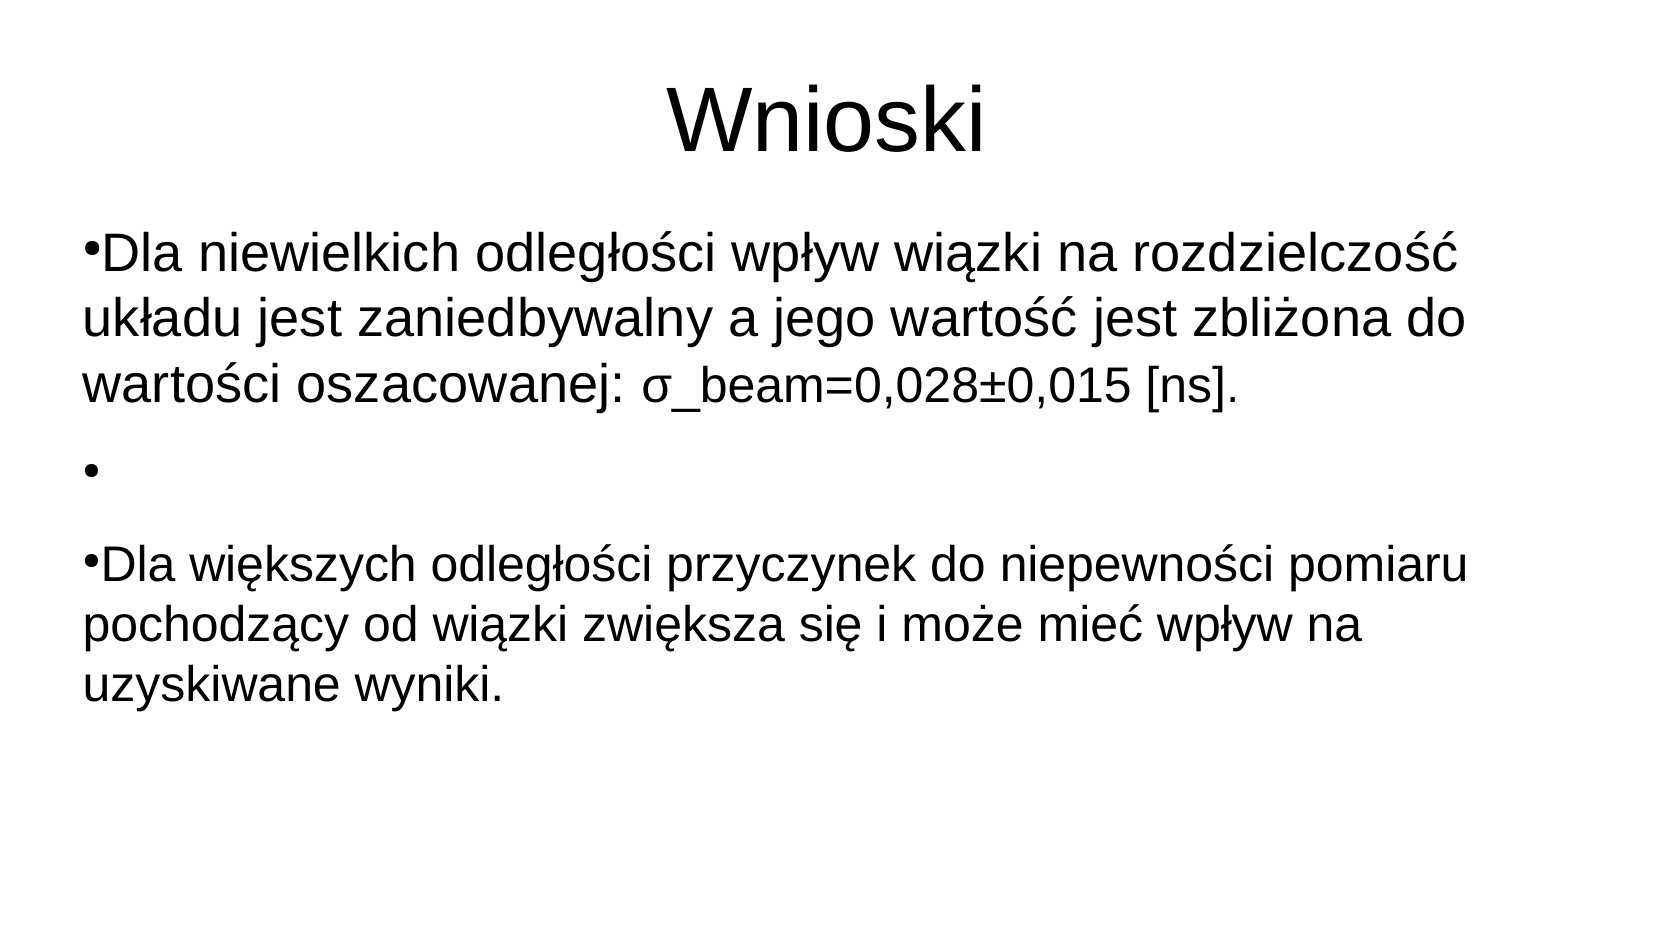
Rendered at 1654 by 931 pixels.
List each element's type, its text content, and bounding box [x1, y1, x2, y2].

title Wnioski [82, 37, 1571, 193]
list Dla niewielkich odległości wpływ wiązki na rozdzielczość układu jest zaniedbywalny a jego wartość jest zbliżona do wartości oszacowanej: σ_beam=0,028±0,015 [ns]. Dla większych odległości przyczynek do niepewności pomiaru pochodzący od wiązki zwiększa się i może mieć wpływ na uzyskiwane wyniki. [82, 217, 1571, 758]
